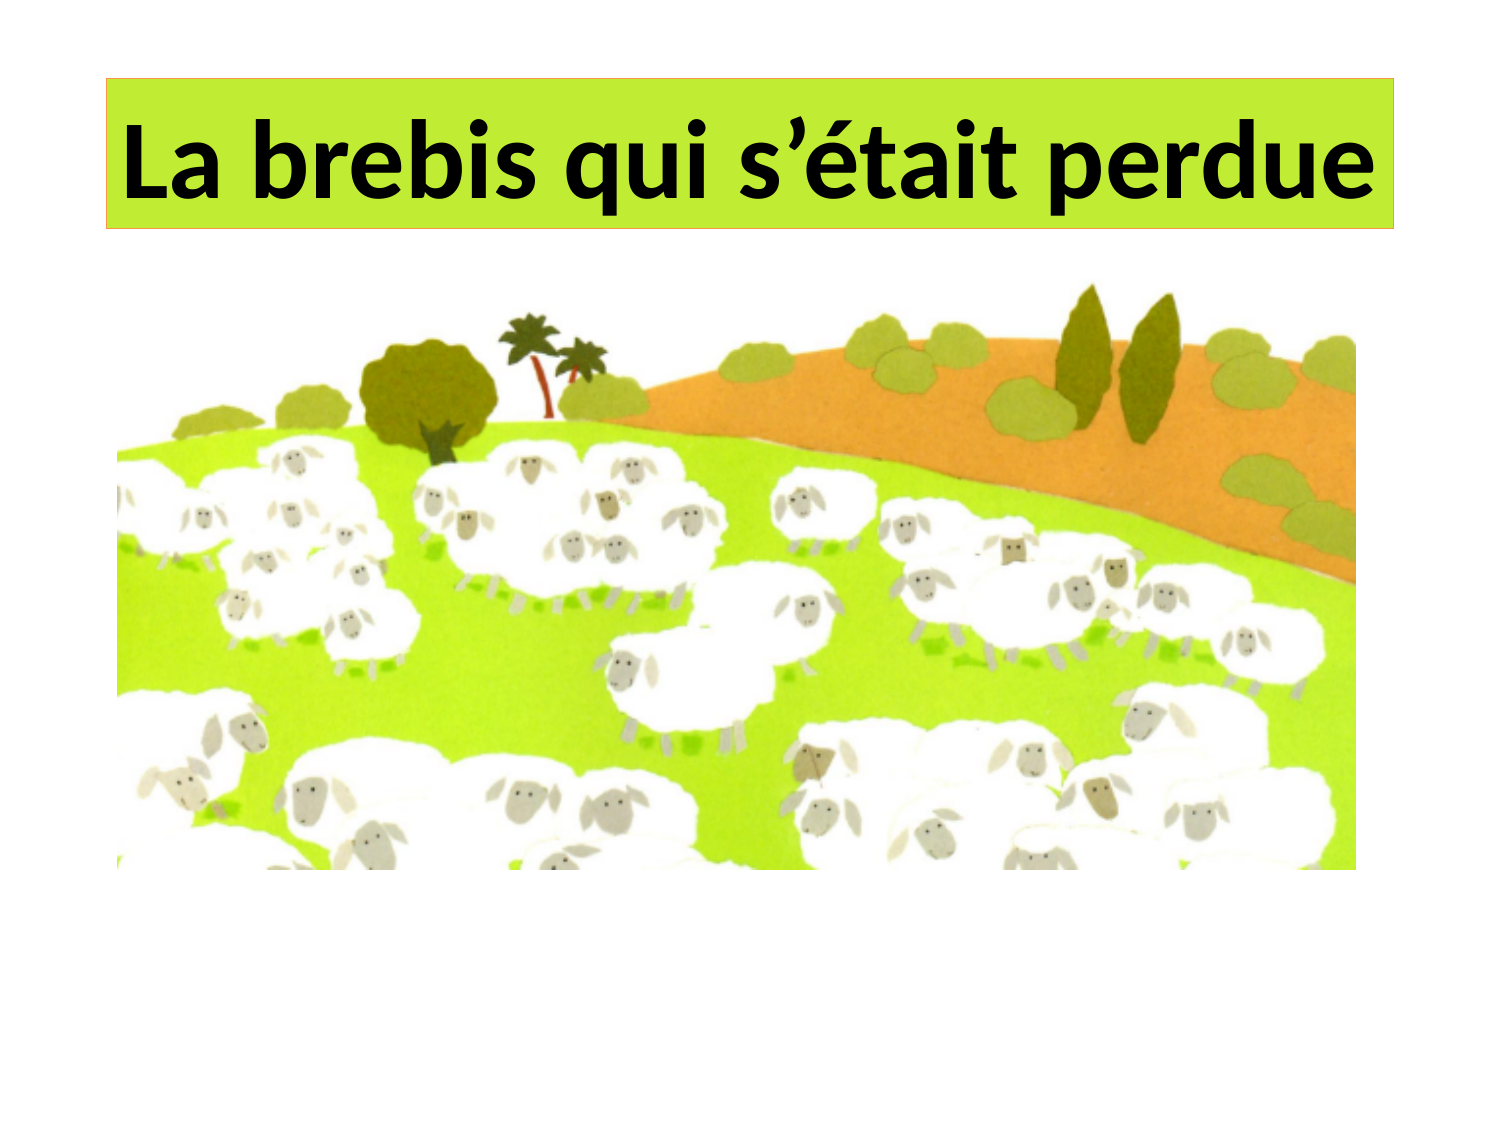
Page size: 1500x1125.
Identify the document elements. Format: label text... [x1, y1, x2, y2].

picture [117, 248, 1356, 870]
text_box La brebis qui s’était perdue [106, 78, 1394, 229]
